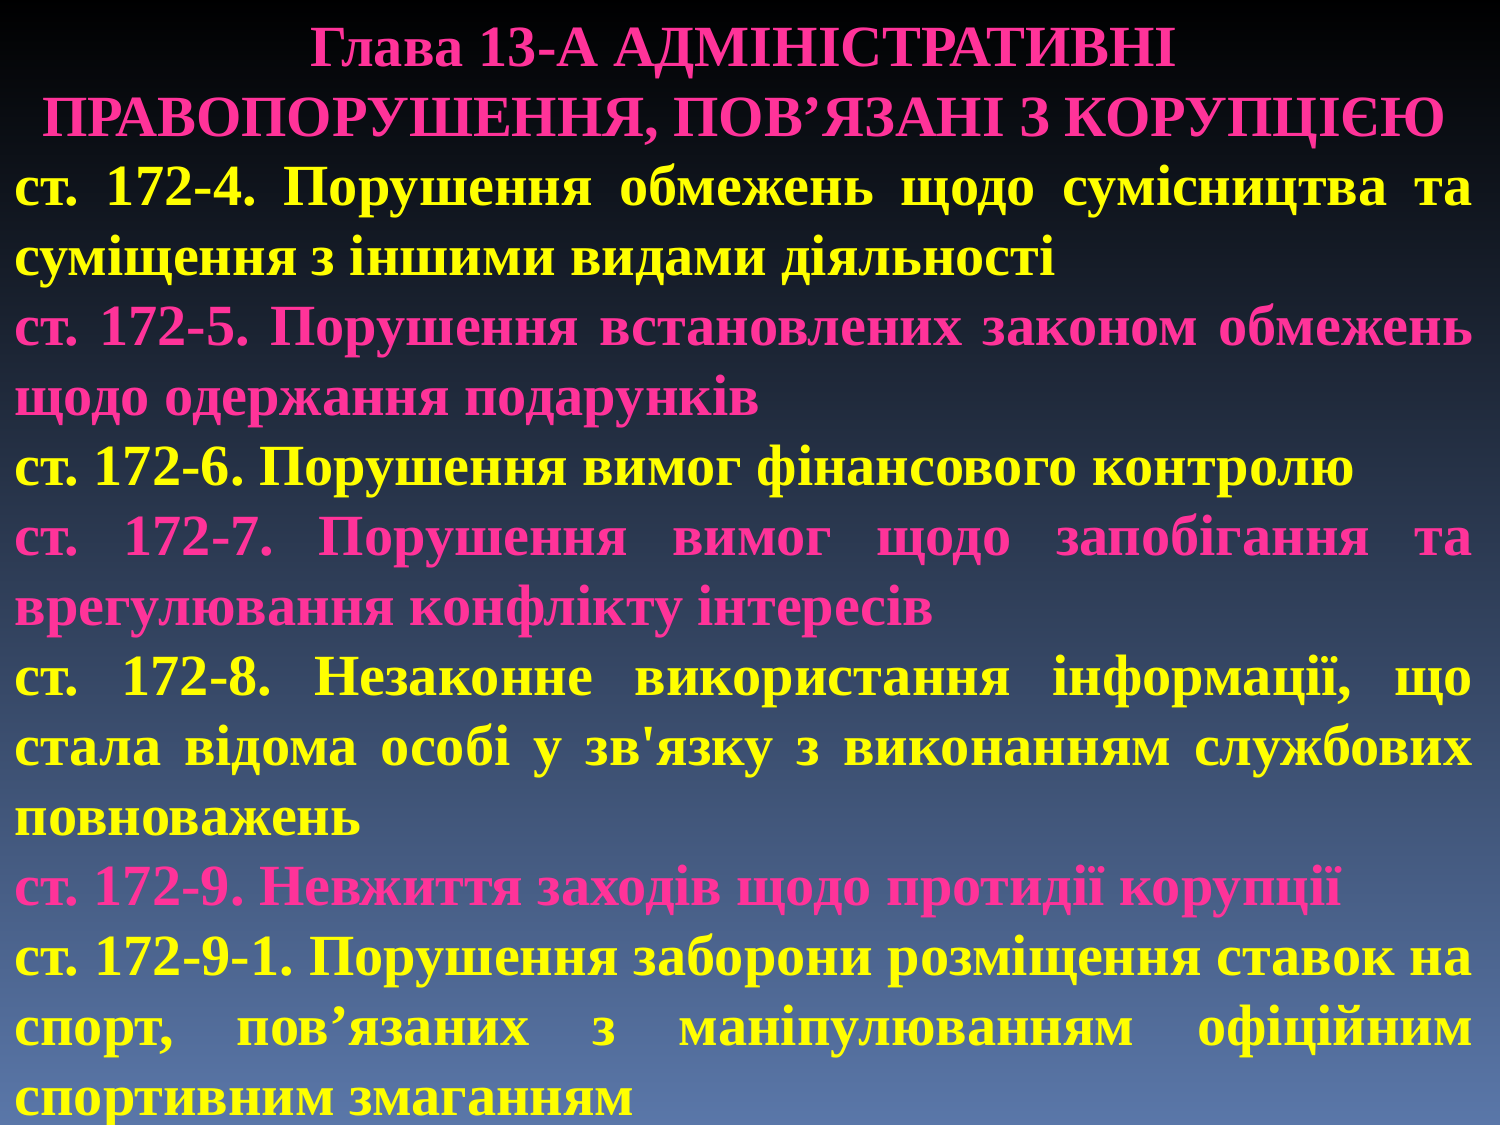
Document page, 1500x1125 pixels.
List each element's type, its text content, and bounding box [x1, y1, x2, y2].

text_box Глава 13-А АДМІНІСТРАТИВНІ ПРАВОПОРУШЕННЯ, ПОВ’ЯЗАНІ З КОРУПЦІЄЮ ст. 172-4. Порушення обмежень щодо сумісництва та суміщення з іншими видами діяльності ст. 172-5. Порушення встановлених законом обмежень щодо одержання подарунків ст. 172-6. Порушення вимог фінансового контролю ст. 172-7. Порушення вимог щодо запобігання та врегулювання конфлікту інтересів ст. 172-8. Незаконне використання інформації, що стала відома особі у зв'язку з виконанням службових повноважень ст. 172-9. Невжиття заходів щодо протидії корупції ст. 172-9-1. Порушення заборони розміщення ставок на спорт, пов’язаних з маніпулюванням офіційним спортивним змаганням [0, 0, 1489, 1125]
